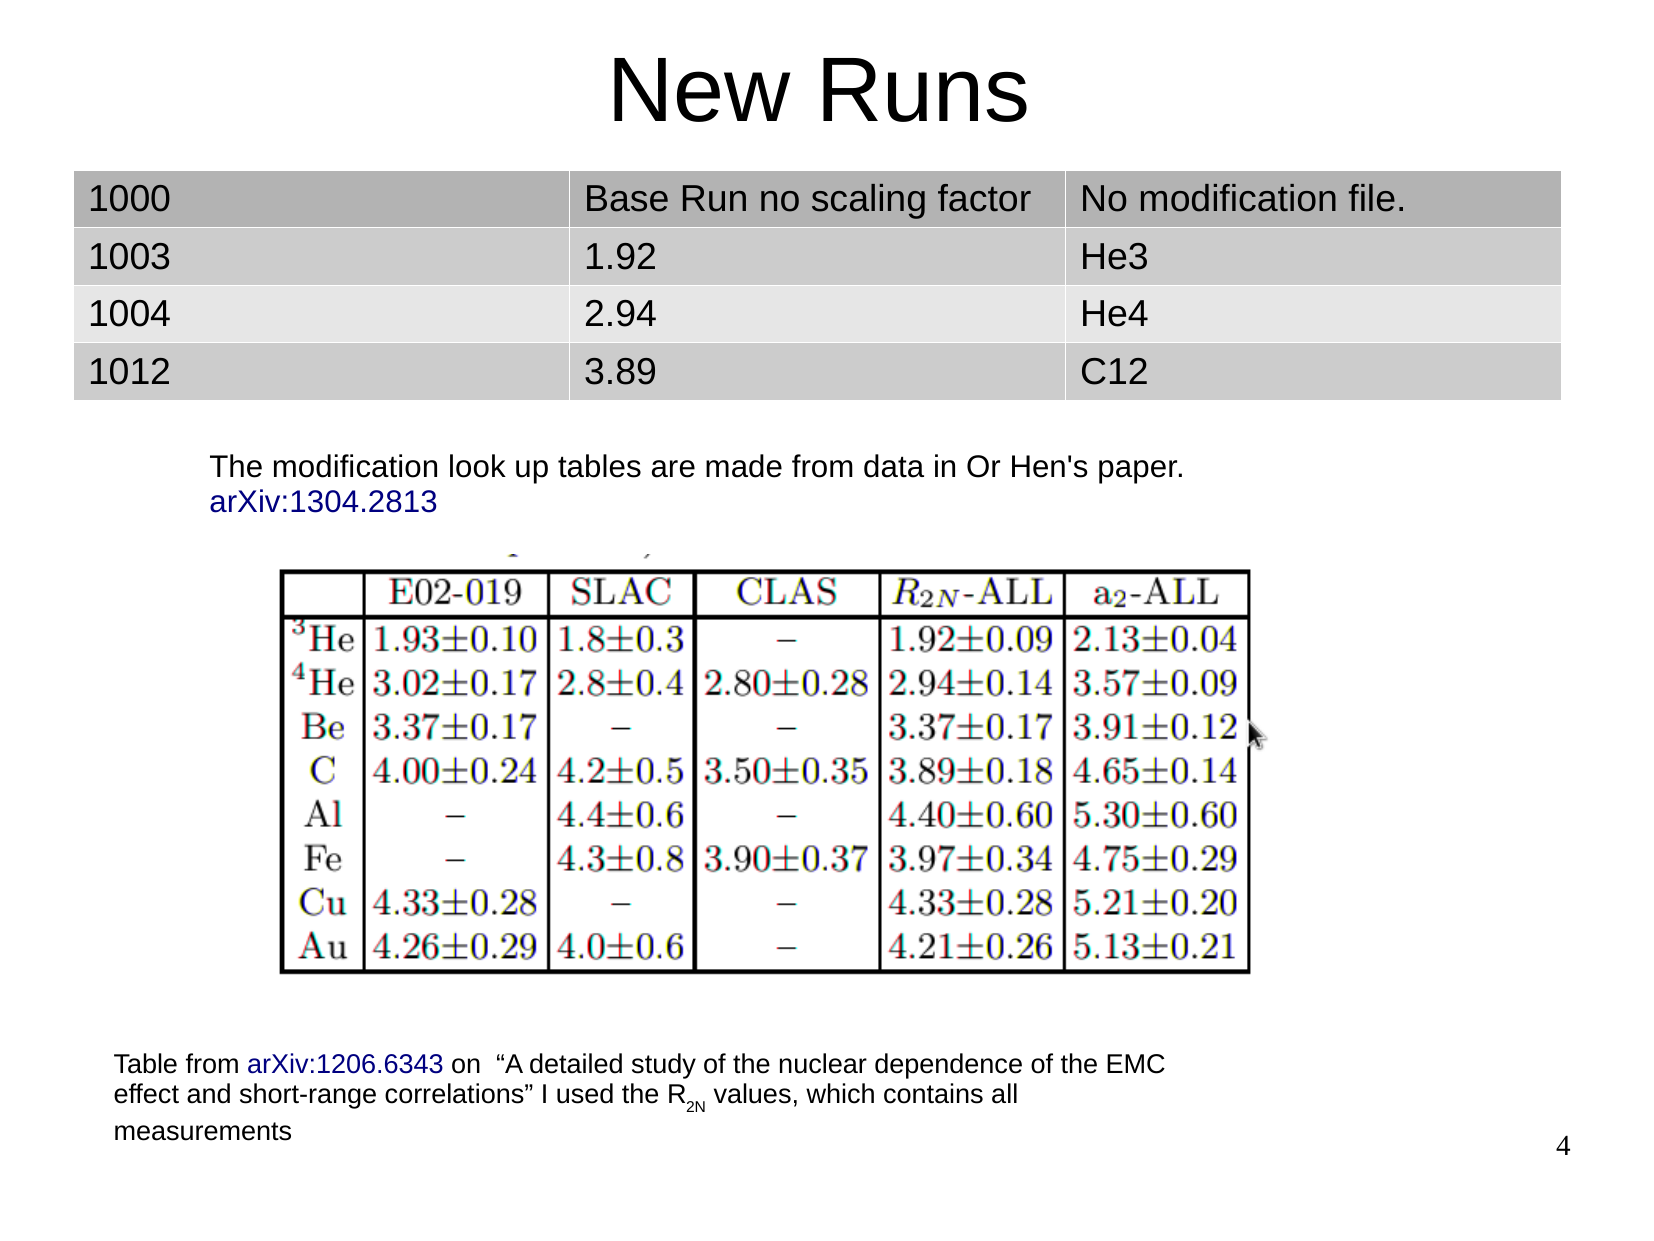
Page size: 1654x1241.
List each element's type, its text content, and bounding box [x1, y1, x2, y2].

table_cell He4 [1066, 286, 1561, 342]
table_cell 2.94 [570, 286, 1065, 342]
table_header Base Run no scaling factor [570, 171, 1065, 227]
picture [255, 554, 1271, 979]
table_header 1000 [74, 171, 569, 227]
table_cell 1.92 [570, 228, 1065, 285]
table_cell 1012 [74, 343, 569, 400]
table_cell 3.89 [570, 343, 1065, 400]
table_cell C12 [1066, 343, 1561, 400]
text_box Table from arXiv:1206.6343 on “A detailed study of the nuclear dependence of the EMC effect and short-range correlations” I used the R2N values, which contains all measurements [98, 1041, 1186, 1156]
table_cell 1003 [74, 228, 569, 285]
title New Runs [75, 13, 1564, 166]
table_header No modification file. [1066, 171, 1561, 227]
text_box The modification look up tables are made from data in Or Hen's paper. arXiv:1304.2813 [194, 441, 1321, 527]
table_cell 1004 [74, 286, 569, 342]
table_cell He3 [1066, 228, 1561, 285]
